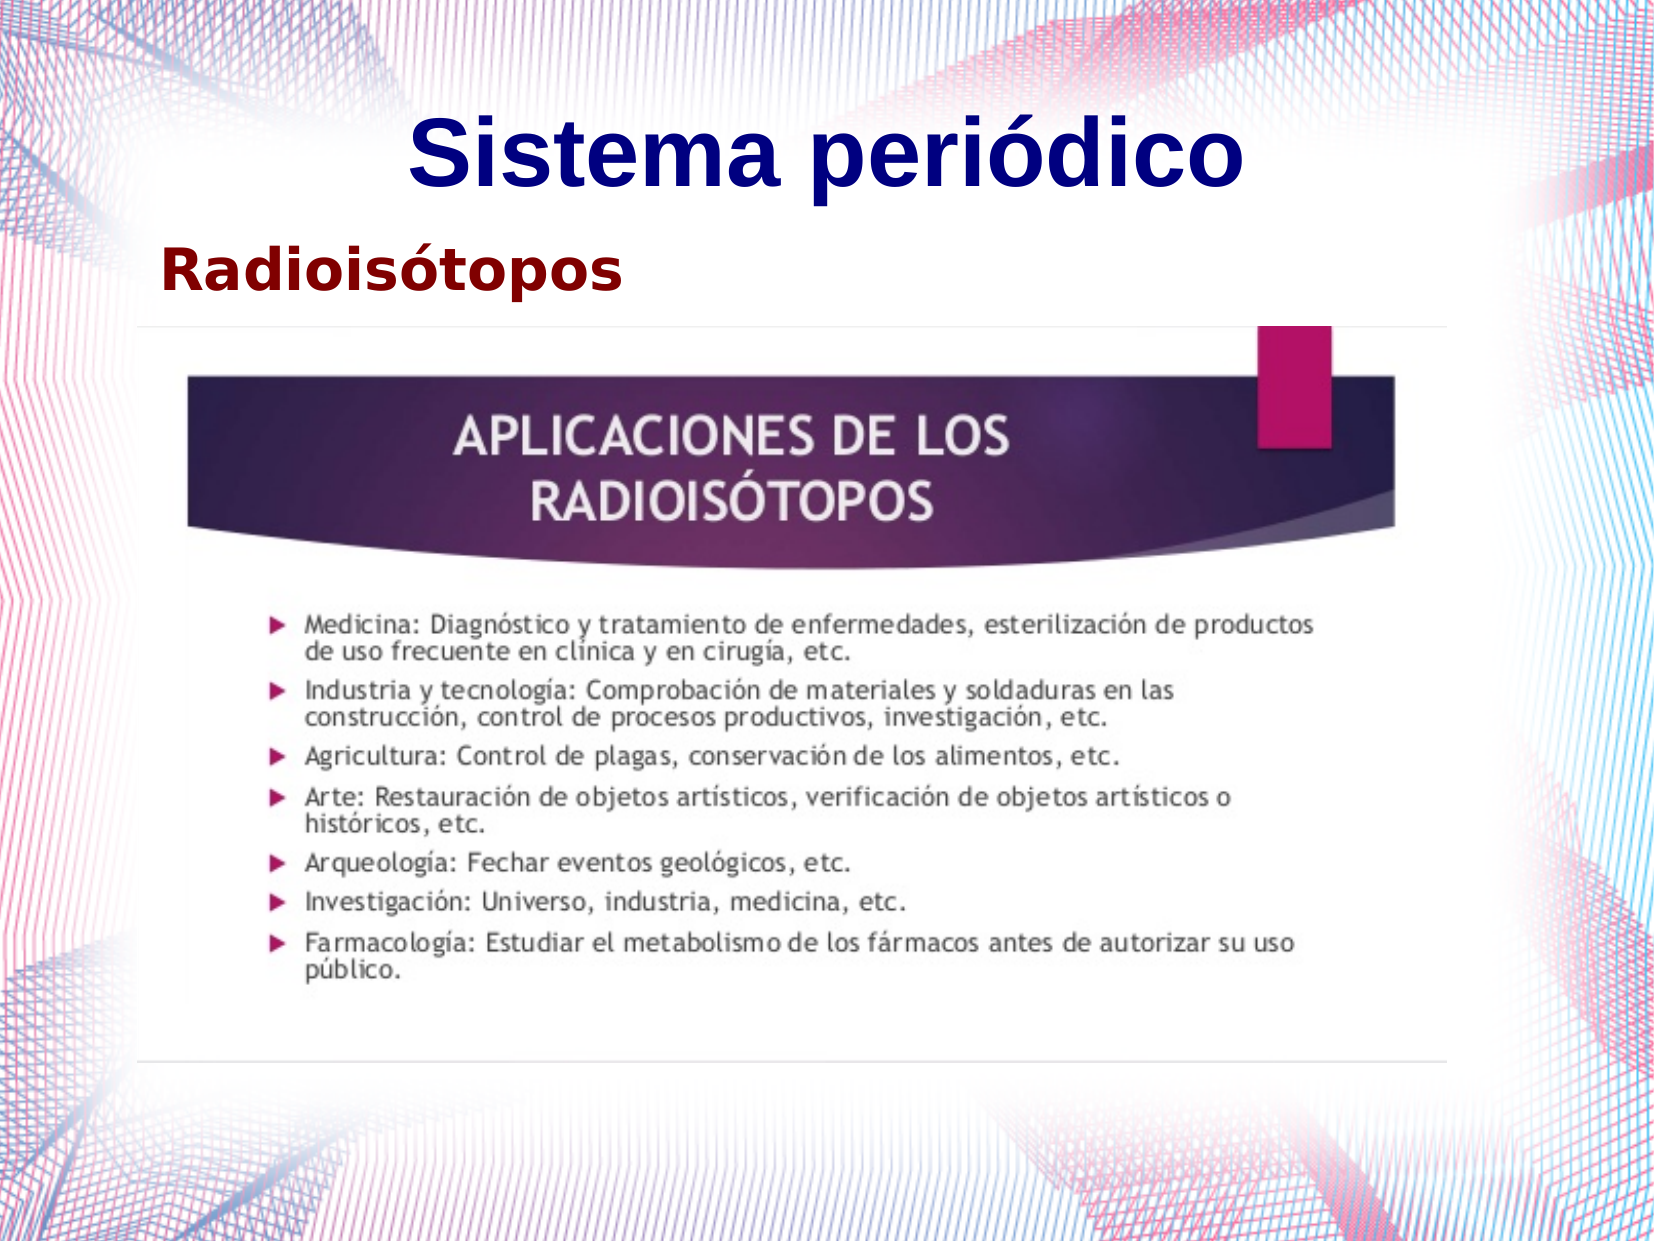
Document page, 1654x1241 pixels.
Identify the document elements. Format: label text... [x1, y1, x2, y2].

picture [0, 0, 1654, 1241]
title Sistema periódico [82, 49, 1571, 257]
list Radioisótopos [88, 236, 1300, 315]
